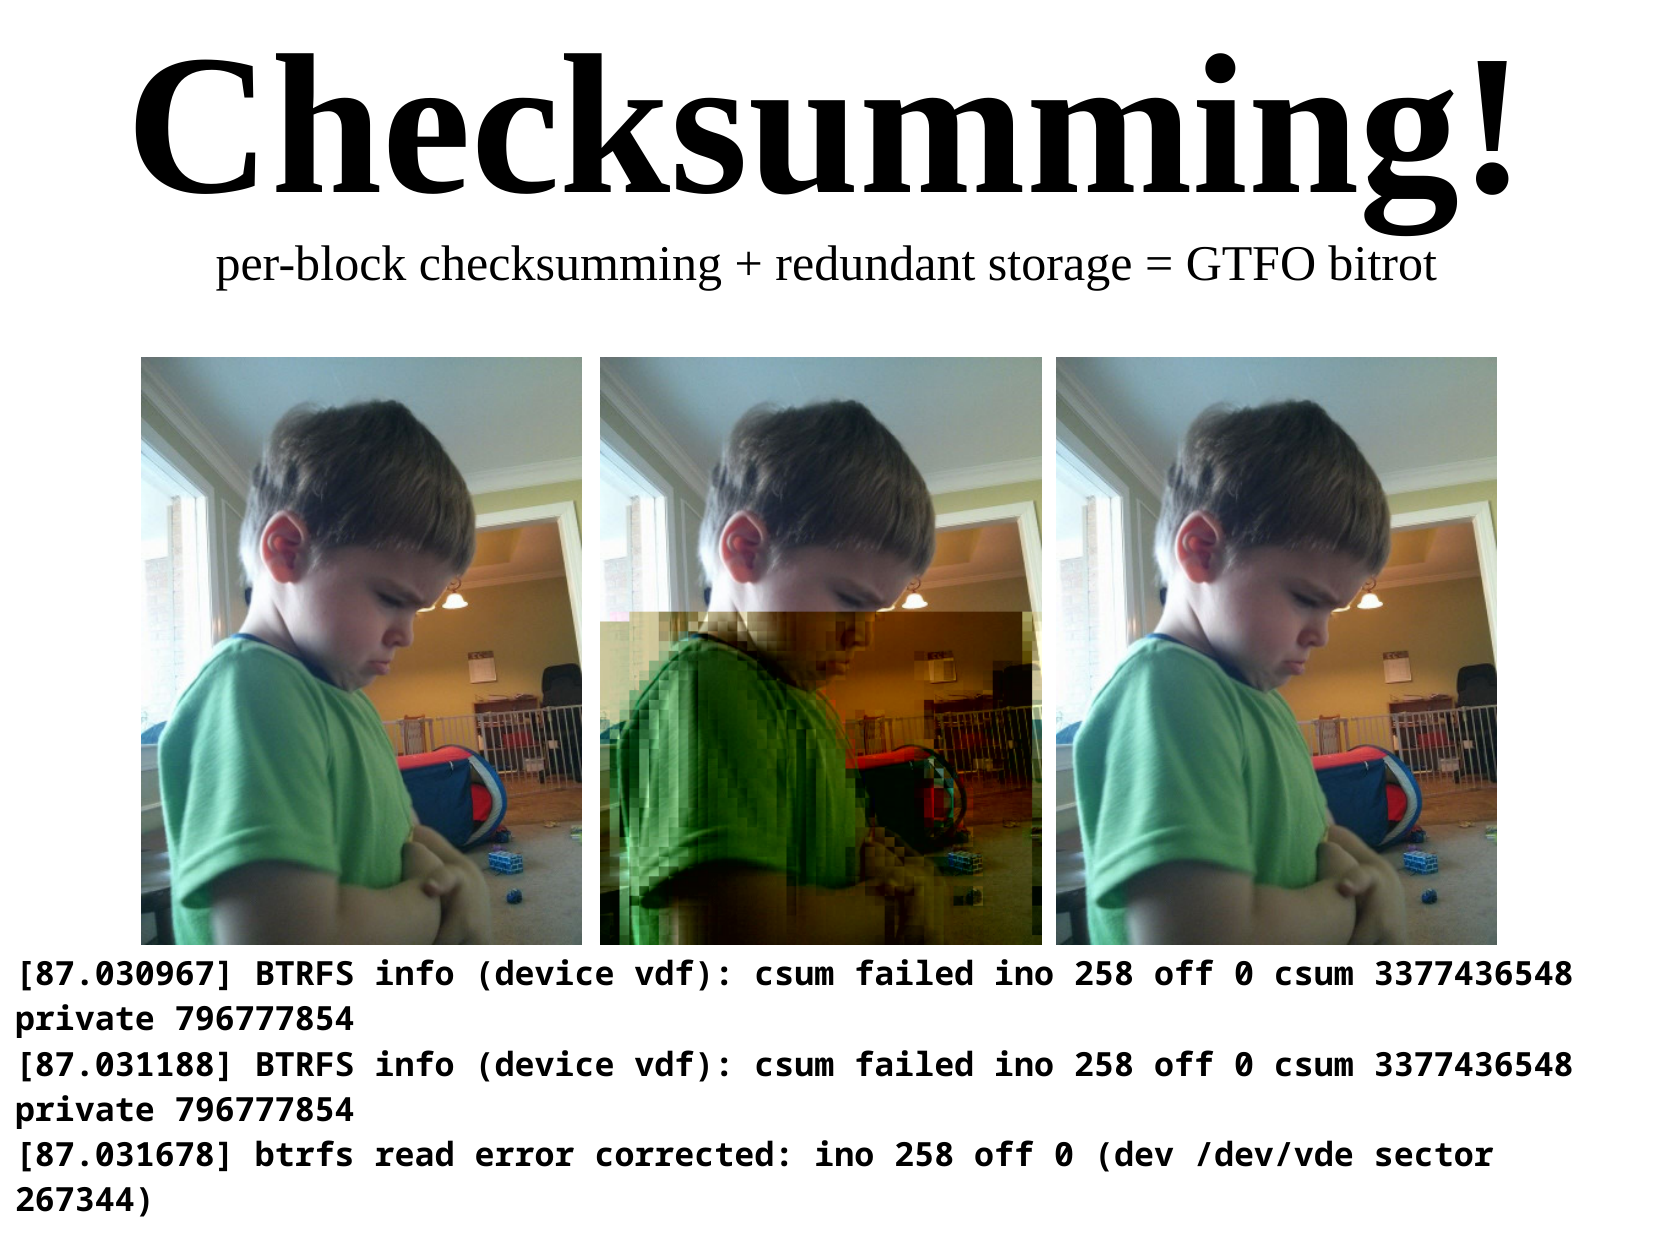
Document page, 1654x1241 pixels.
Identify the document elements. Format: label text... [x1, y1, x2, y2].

picture [1056, 357, 1497, 946]
title [87.030967] BTRFS info (device vdf): csum failed ino 258 off 0 csum 3377436548 private 796777854 [87.031188] BTRFS info (device vdf): csum failed ino 258 off 0 csum 3377436548 private 796777854 [87.031678] btrfs read error corrected: ino 258 off 0 (dev /dev/vde sector 267344) [15, 982, 1636, 1190]
picture [141, 357, 582, 946]
title Checksumming! per-block checksumming + redundant storage = GTFO bitrot [82, 14, 1571, 292]
picture [600, 357, 1042, 946]
